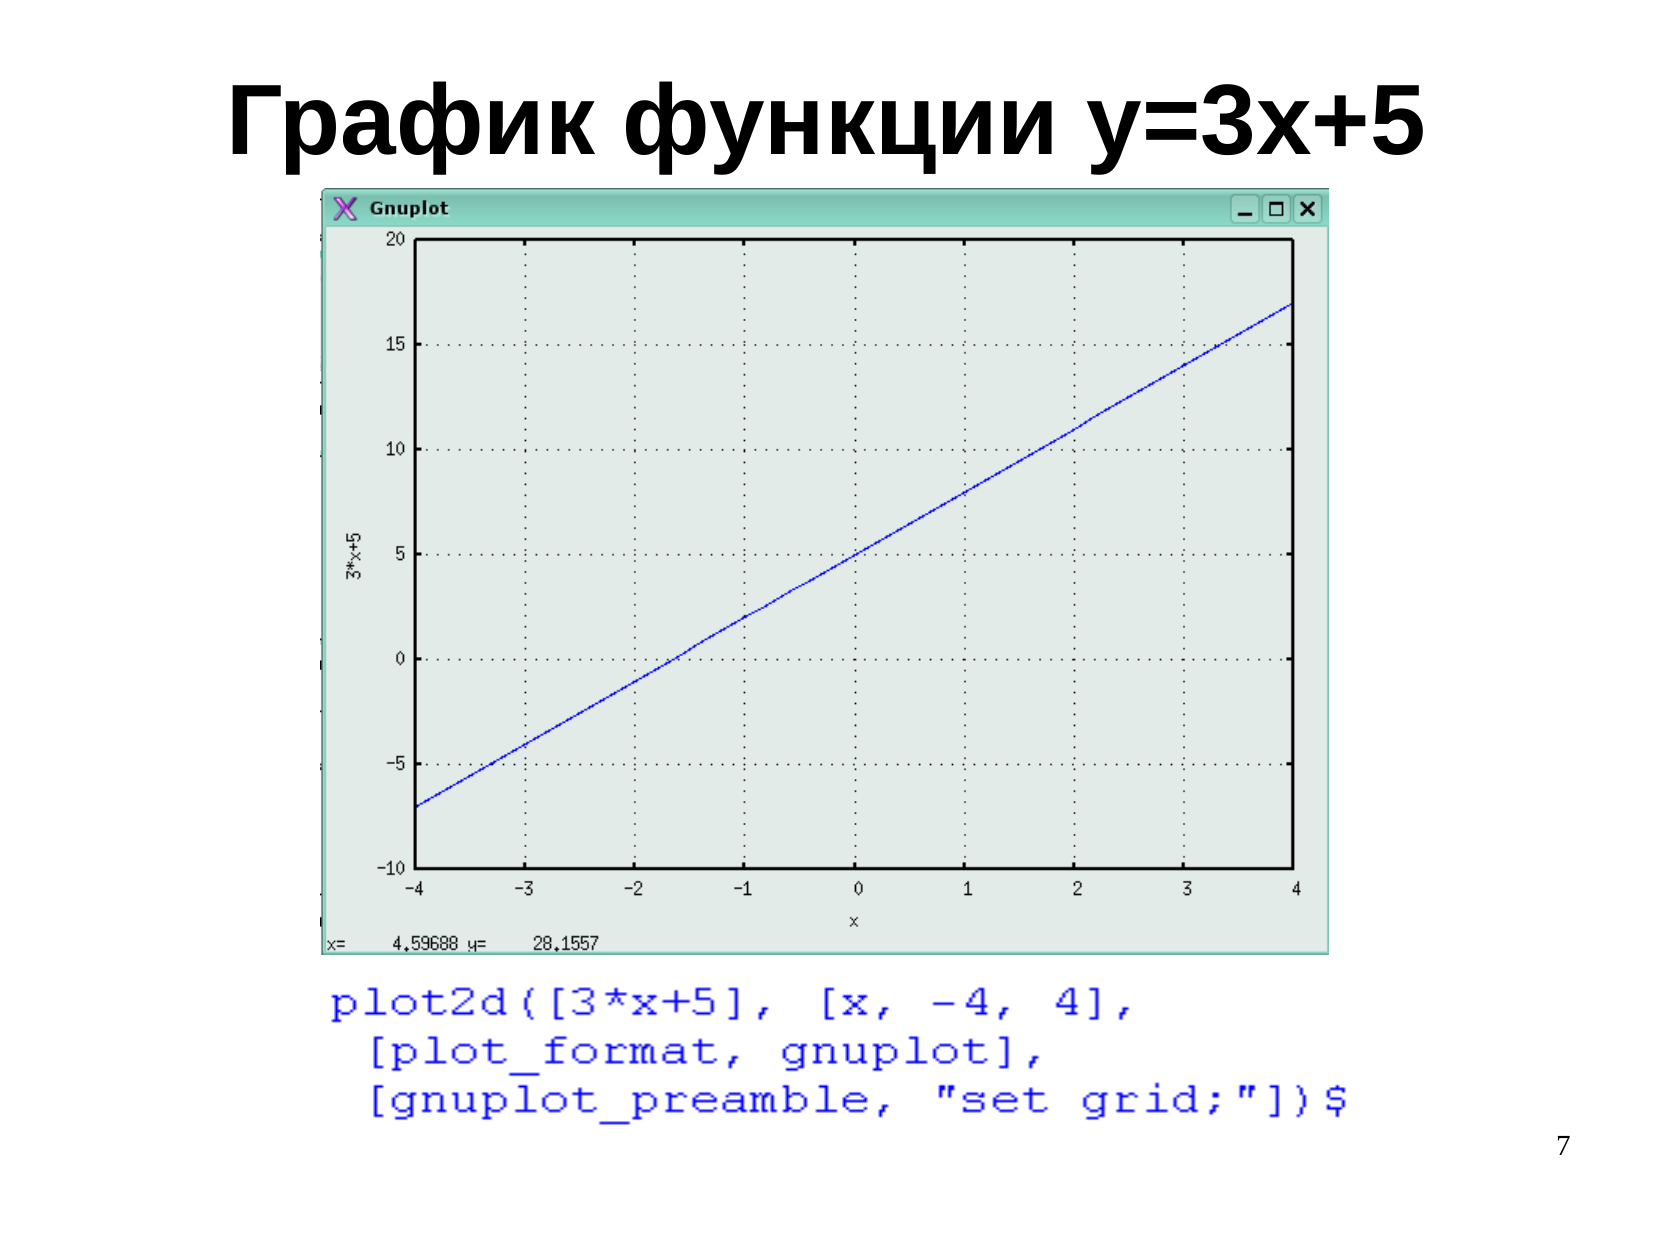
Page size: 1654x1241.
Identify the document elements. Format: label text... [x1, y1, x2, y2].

picture [324, 974, 1388, 1142]
picture [320, 188, 1329, 955]
text_box График функции y=3x+5 [59, 56, 1595, 184]
